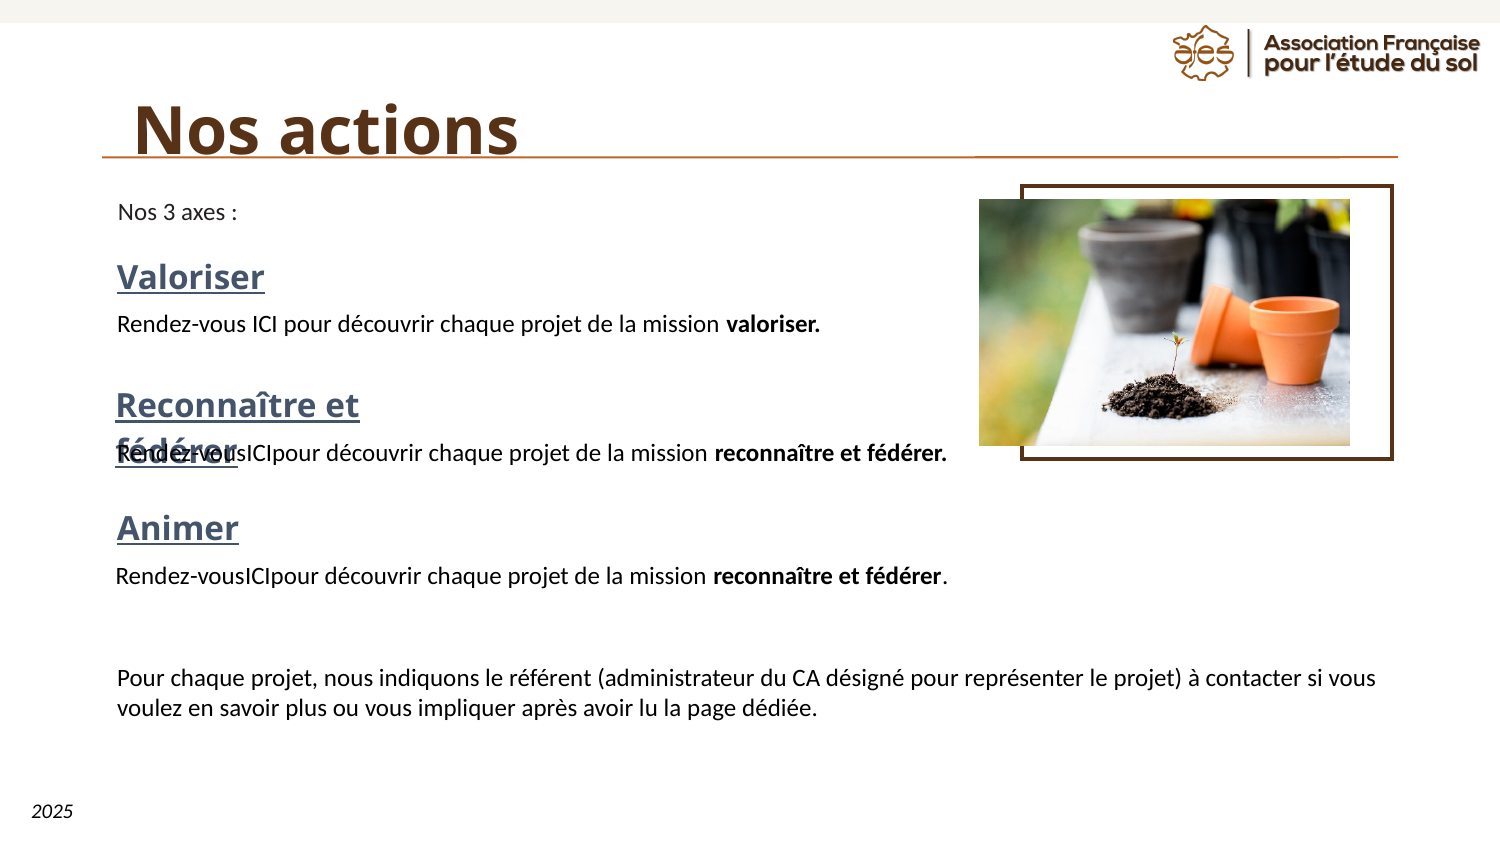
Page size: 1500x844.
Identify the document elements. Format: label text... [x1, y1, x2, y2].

text_box Rendez-vous ICI pour découvrir chaque projet de la mission reconnaître et fédérer. [102, 429, 1019, 475]
text_box [1022, 333, 1392, 459]
text_box Valoriser [102, 243, 280, 299]
title Nos actions [83, 46, 1350, 183]
text_box Reconnaître et fédérer [101, 371, 503, 477]
text_box 2025 [16, 786, 766, 830]
picture [1173, 24, 1495, 96]
text_box Rendez-vous ICI pour découvrir chaque projet de la mission reconnaître et fédérer. [100, 551, 1017, 598]
picture [979, 199, 1350, 446]
text_box Rendez-vous ICI pour découvrir chaque projet de la mission valoriser. [102, 299, 979, 346]
text_box Pour chaque projet, nous indiquons le référent (administrateur du CA désigné pour représenter le projet) à contacter si vous voulez en savoir plus ou vous impliquer après avoir lu la page dédiée. [102, 654, 1441, 730]
text_box Animer [102, 494, 263, 551]
text_box Nos 3 axes : [103, 180, 1412, 333]
